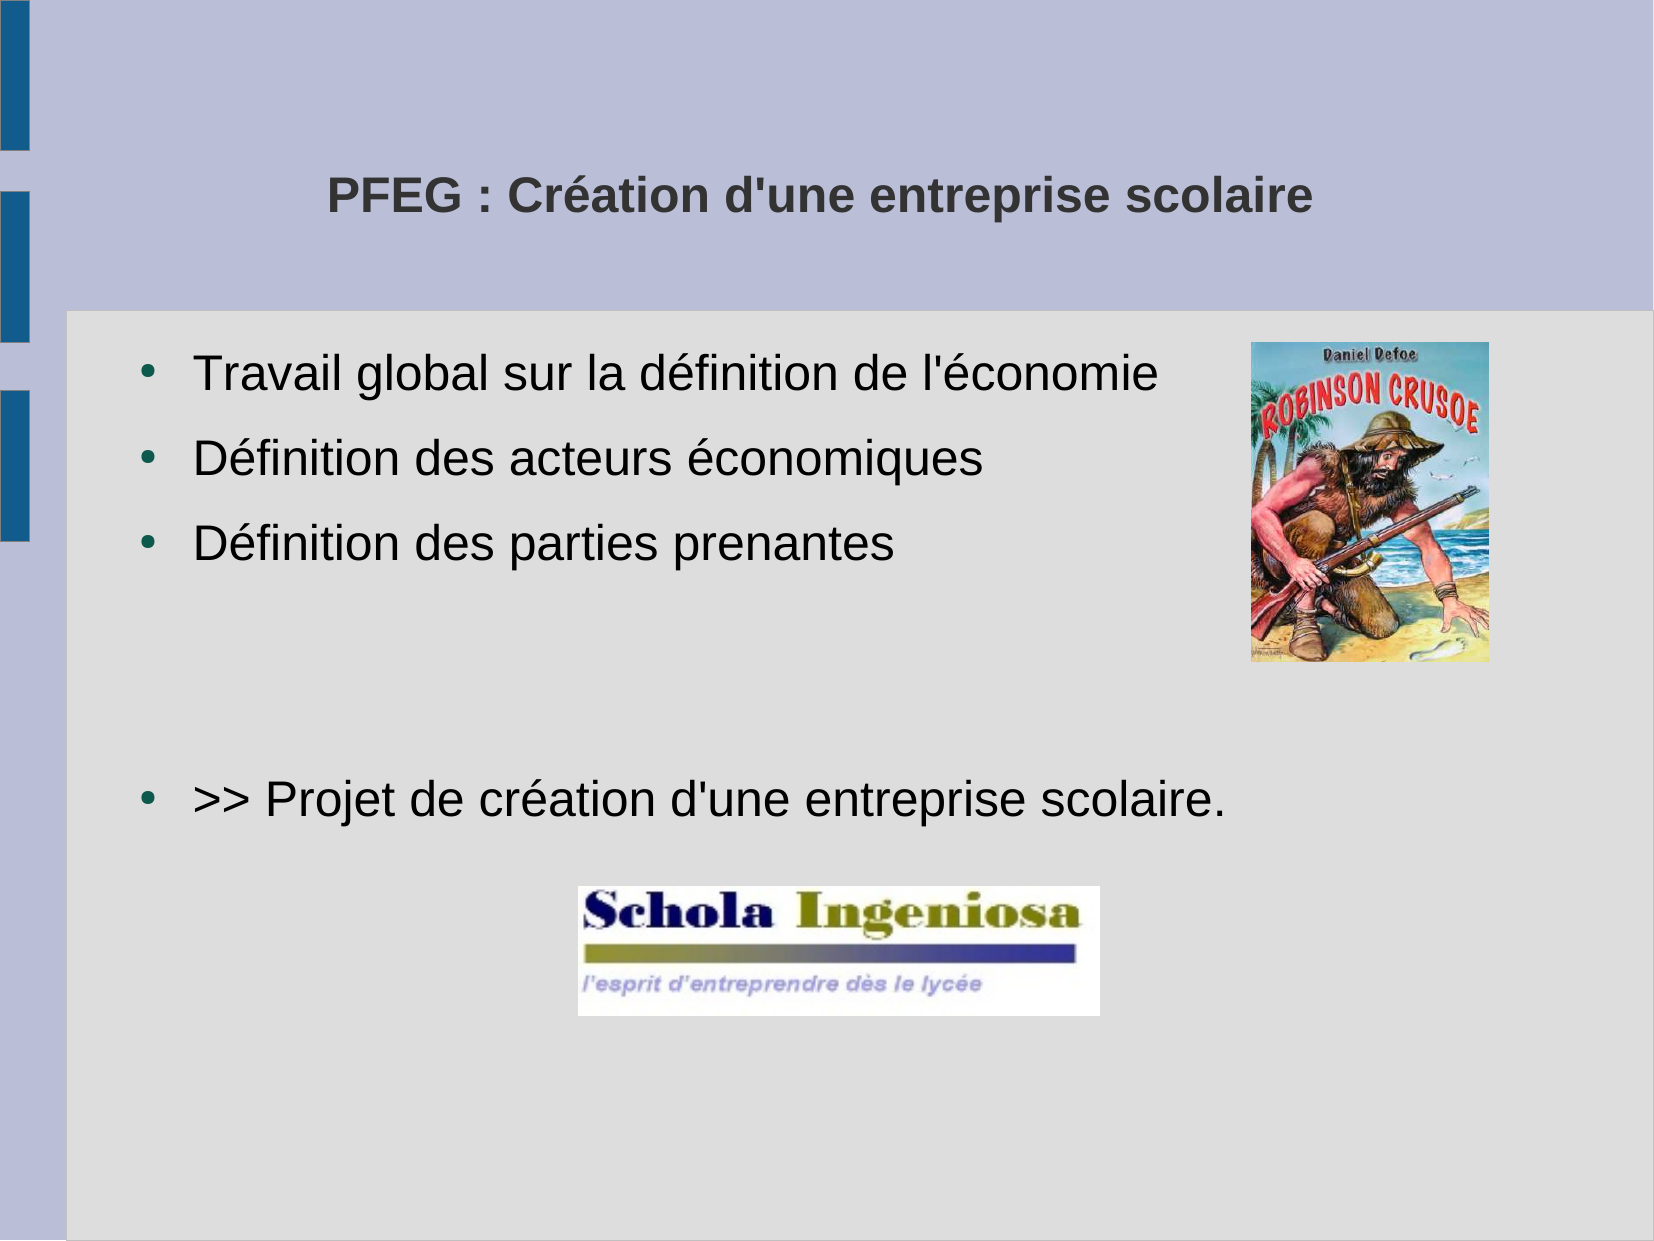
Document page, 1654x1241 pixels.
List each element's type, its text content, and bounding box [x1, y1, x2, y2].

list Travail global sur la définition de l'économie Définition des acteurs économiques Définition des parties prenantes >> Projet de création d'une entreprise scolaire. [121, 344, 1534, 1127]
picture [1251, 342, 1489, 662]
picture [578, 886, 1100, 1016]
title PFEG : Création d'une entreprise scolaire [121, 91, 1534, 299]
